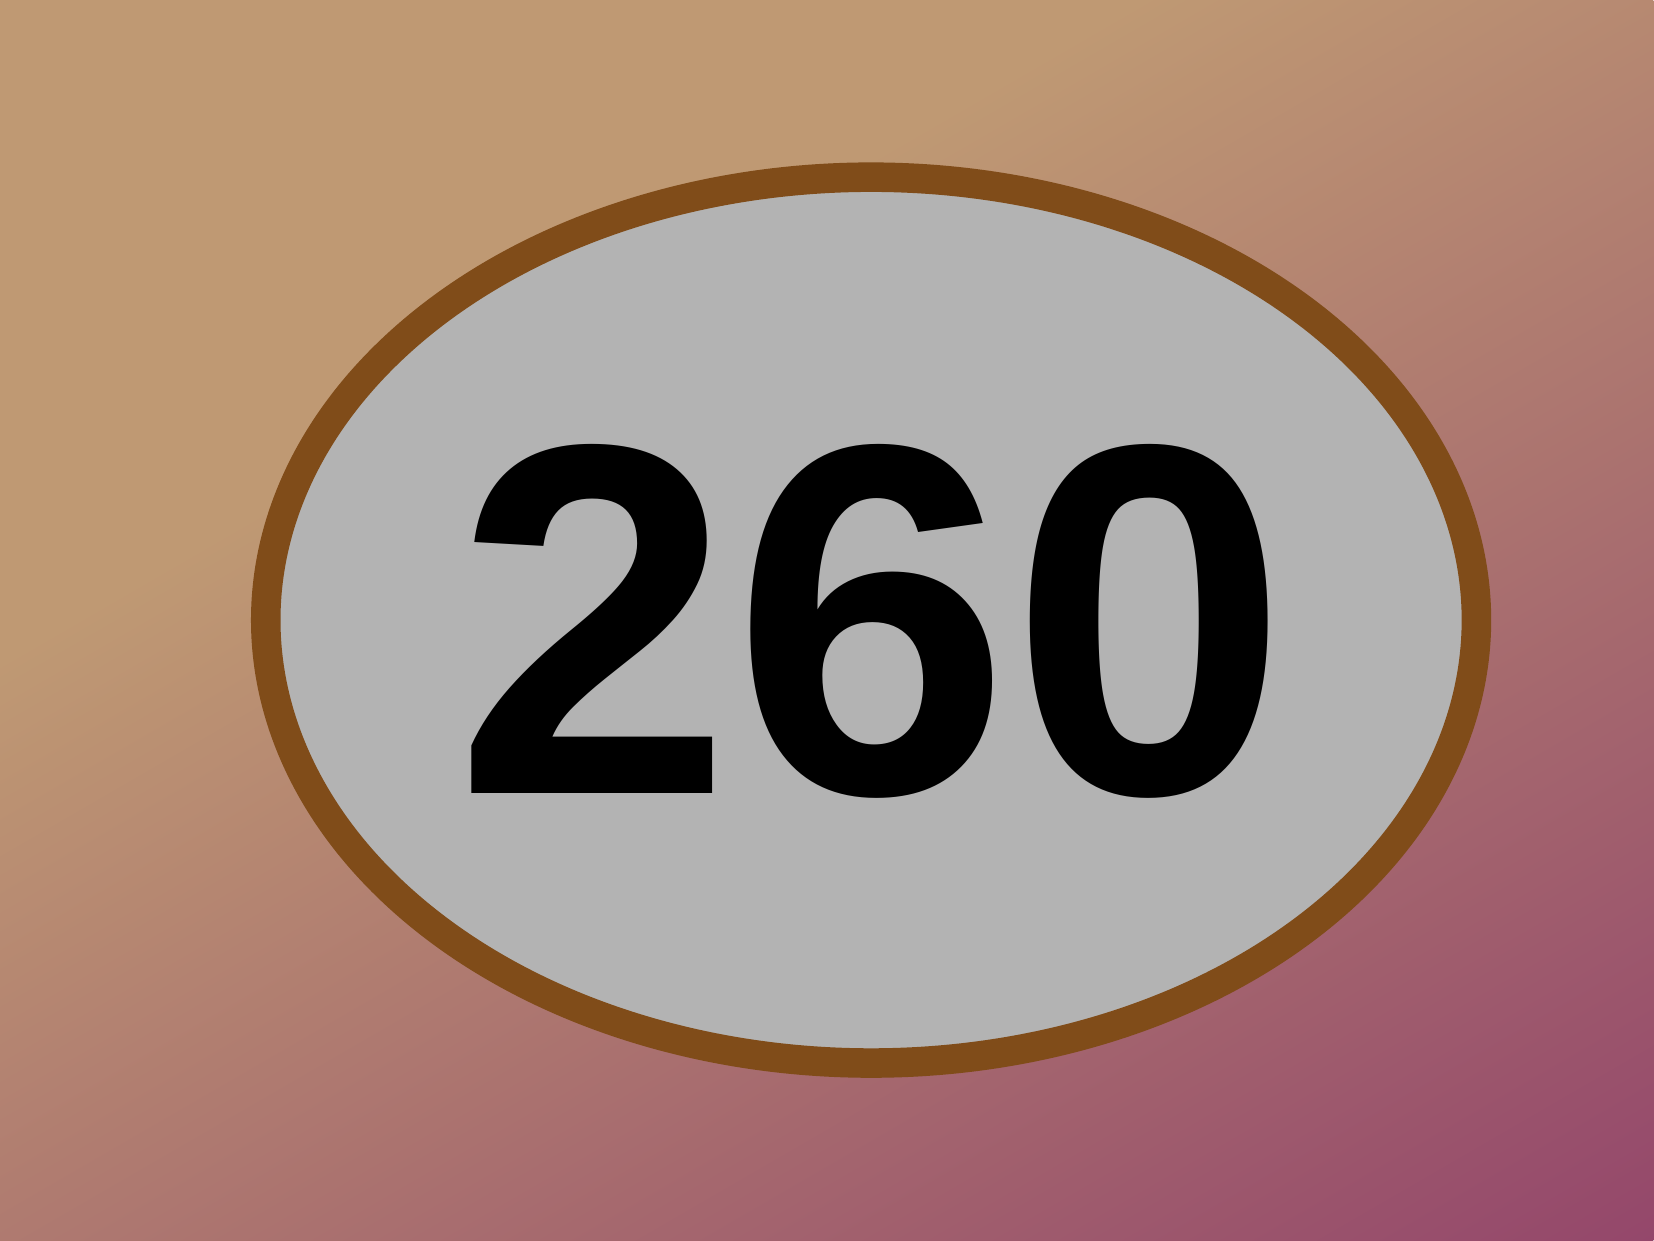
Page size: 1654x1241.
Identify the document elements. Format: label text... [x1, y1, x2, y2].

text_box 260 [265, 177, 1477, 1064]
